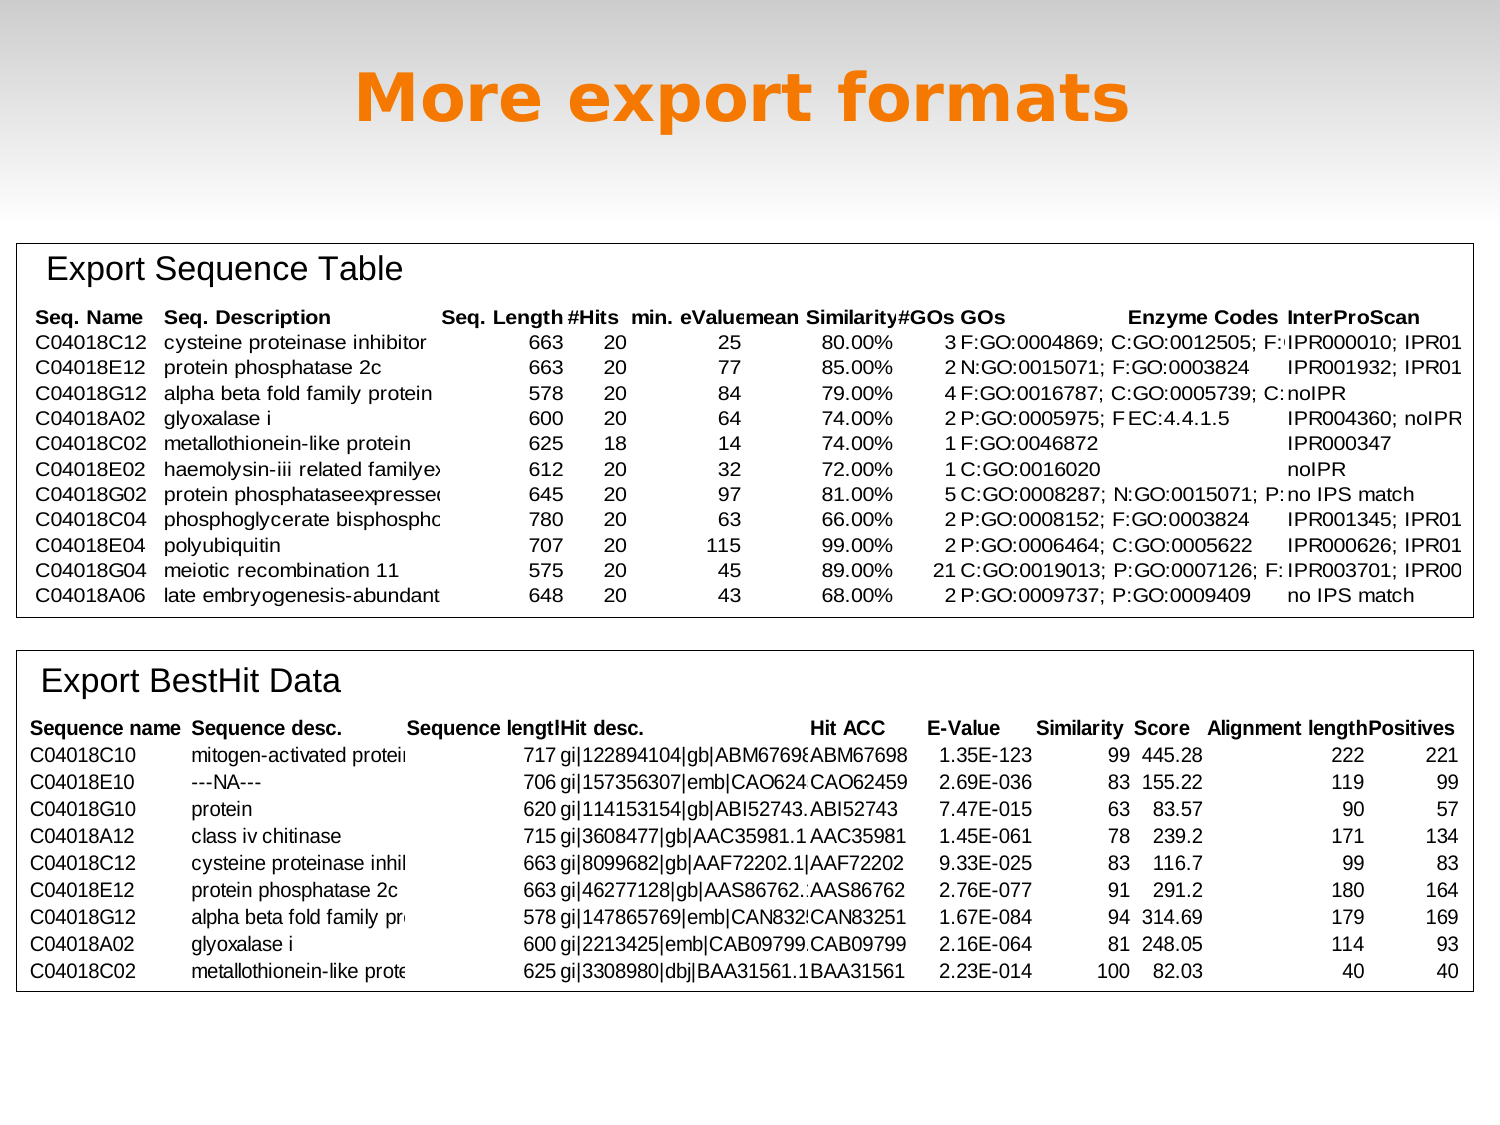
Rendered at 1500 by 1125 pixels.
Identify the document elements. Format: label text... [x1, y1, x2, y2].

text_box Export Sequence Table [31, 244, 418, 295]
chart [27, 716, 1463, 989]
text_box Export BestHit Data [25, 654, 355, 708]
title More export formats [75, 8, 1411, 188]
chart [32, 306, 1463, 613]
